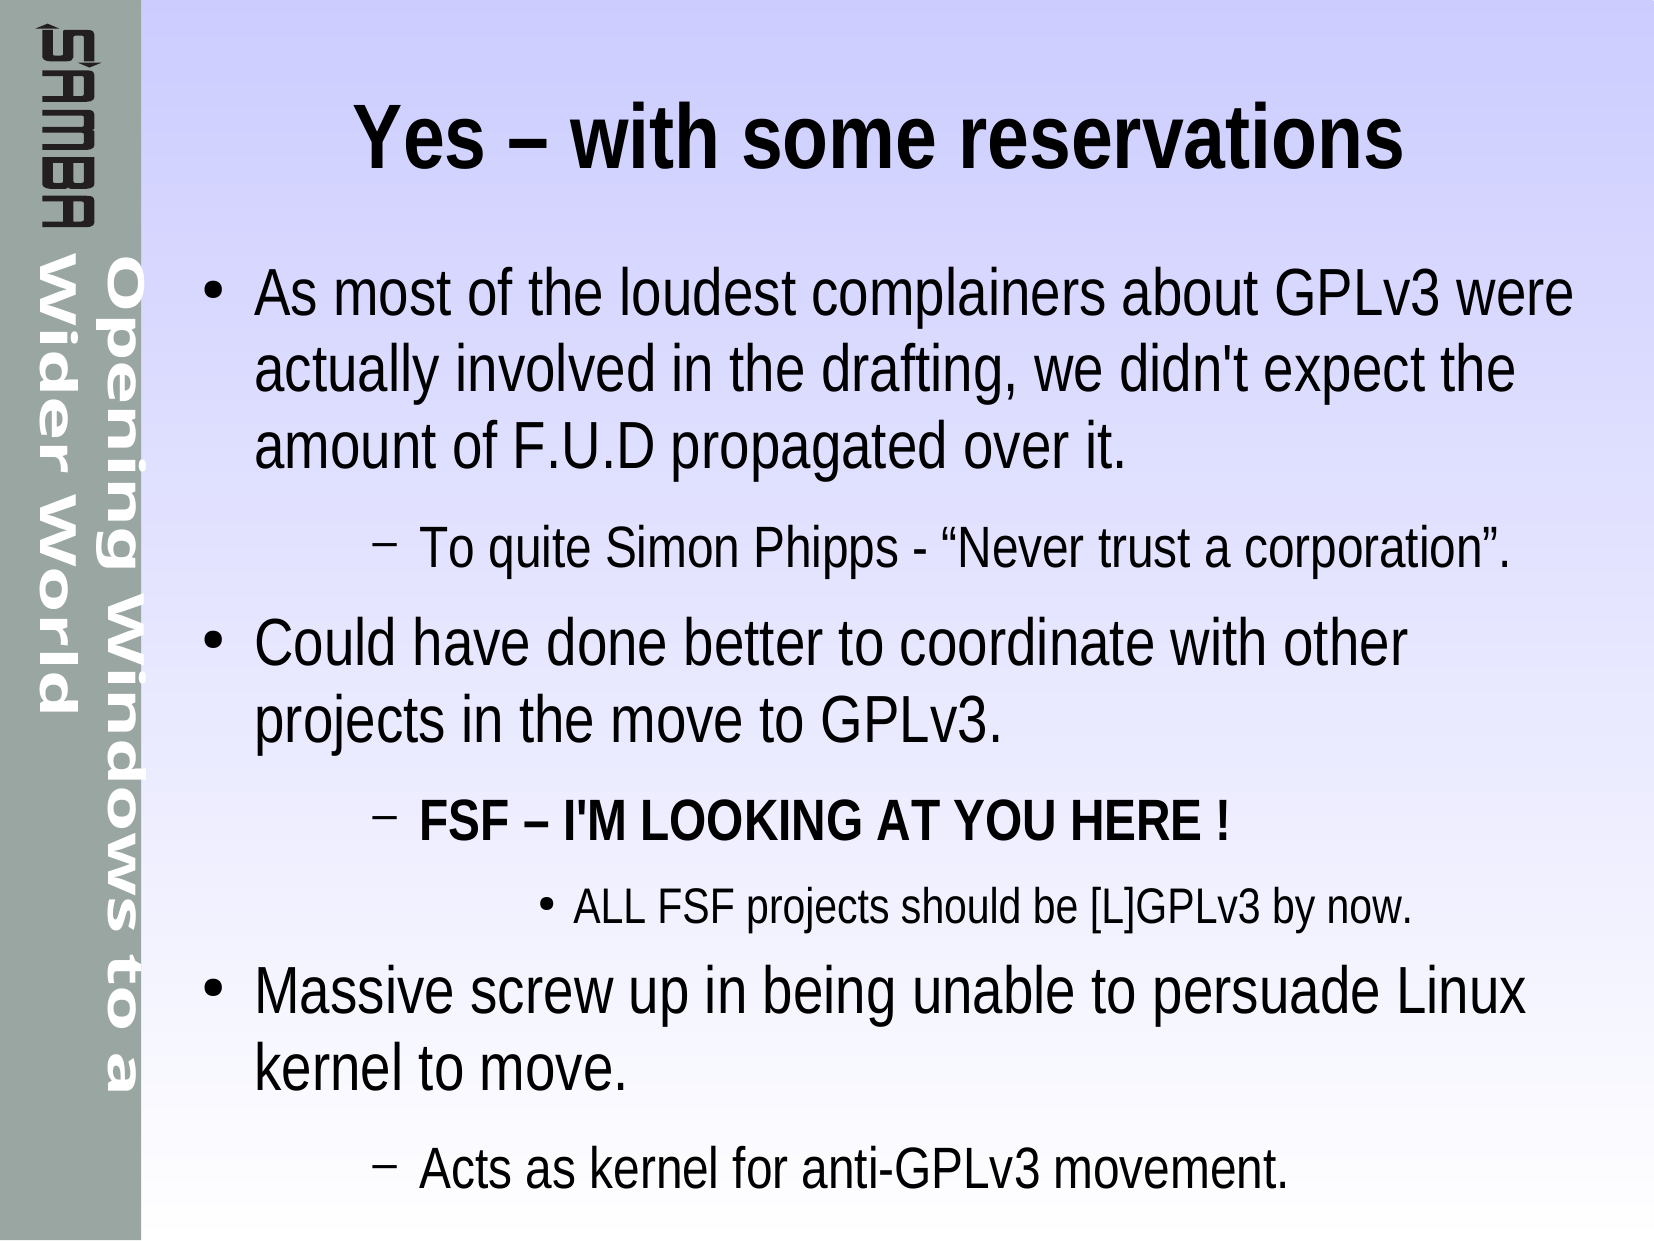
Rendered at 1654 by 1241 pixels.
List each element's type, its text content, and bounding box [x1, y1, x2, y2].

list As most of the loudest complainers about GPLv3 were actually involved in the drafting, we didn't expect the amount of F.U.D propagated over it. To quite Simon Phipps - “Never trust a corporation”. Could have done better to coordinate with other projects in the move to GPLv3. FSF – I'M LOOKING AT YOU HERE ! ALL FSF projects should be [L]GPLv3 by now. Massive screw up in being unable to persuade Linux kernel to move. Acts as kernel for anti-GPLv3 movement. [183, 252, 1596, 1203]
title Yes – with some reservations [173, 31, 1586, 239]
